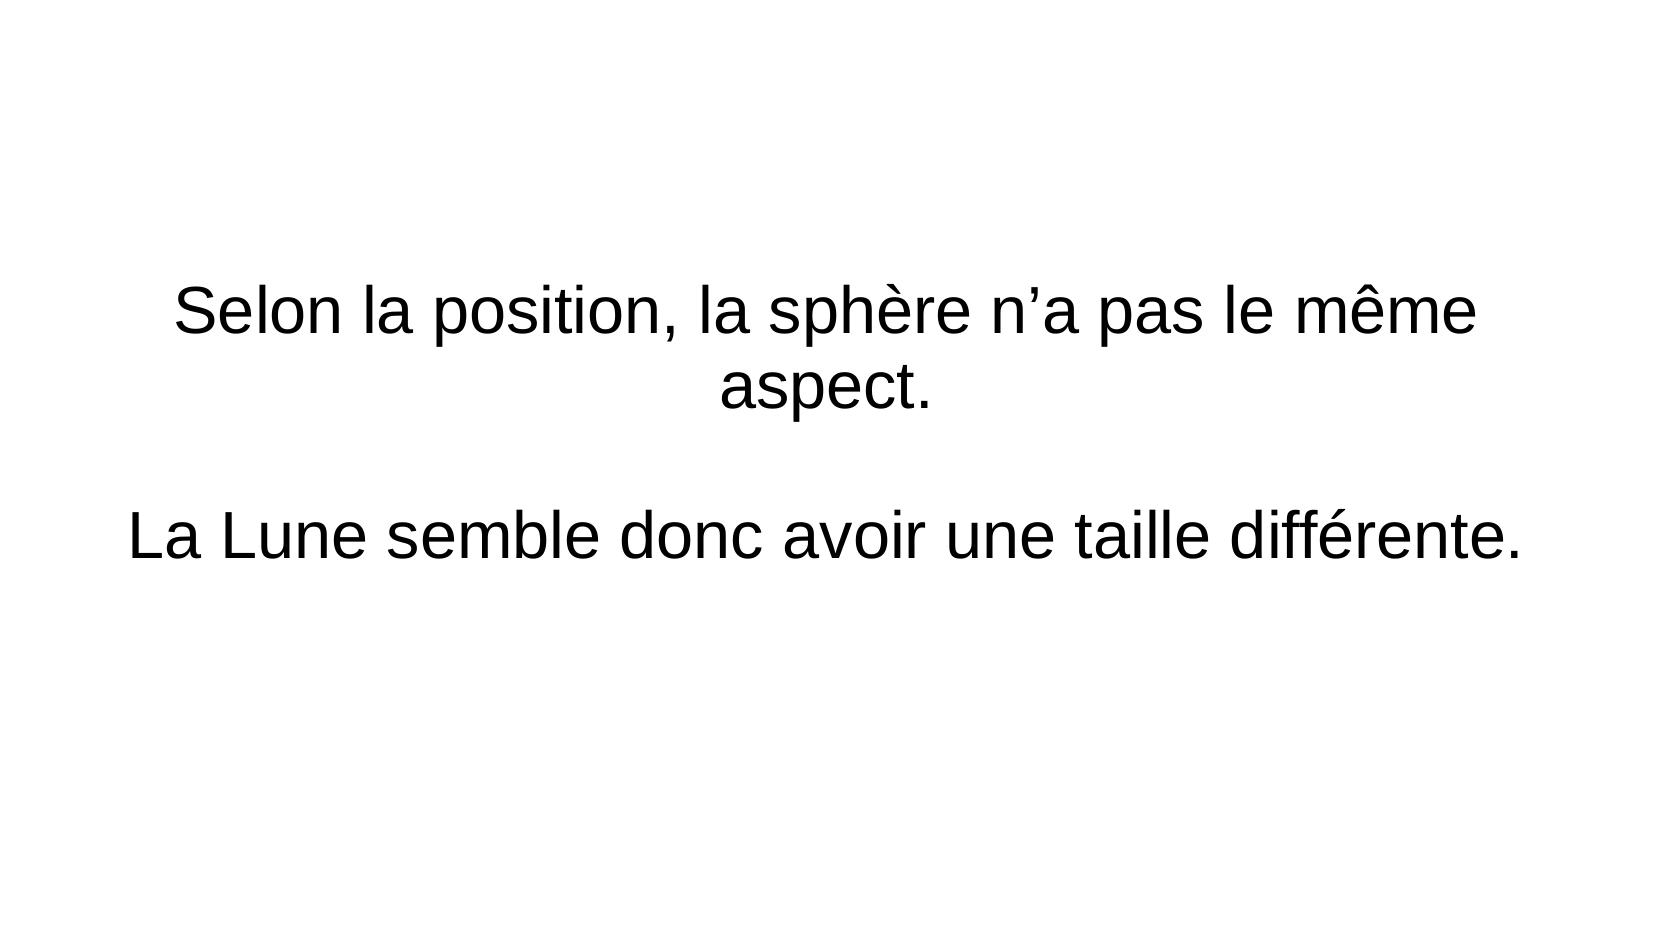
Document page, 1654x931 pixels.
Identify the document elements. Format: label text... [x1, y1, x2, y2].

subtitle Selon la position, la sphère n’a pas le même aspect. La Lune semble donc avoir une taille différente. [82, 88, 1571, 758]
